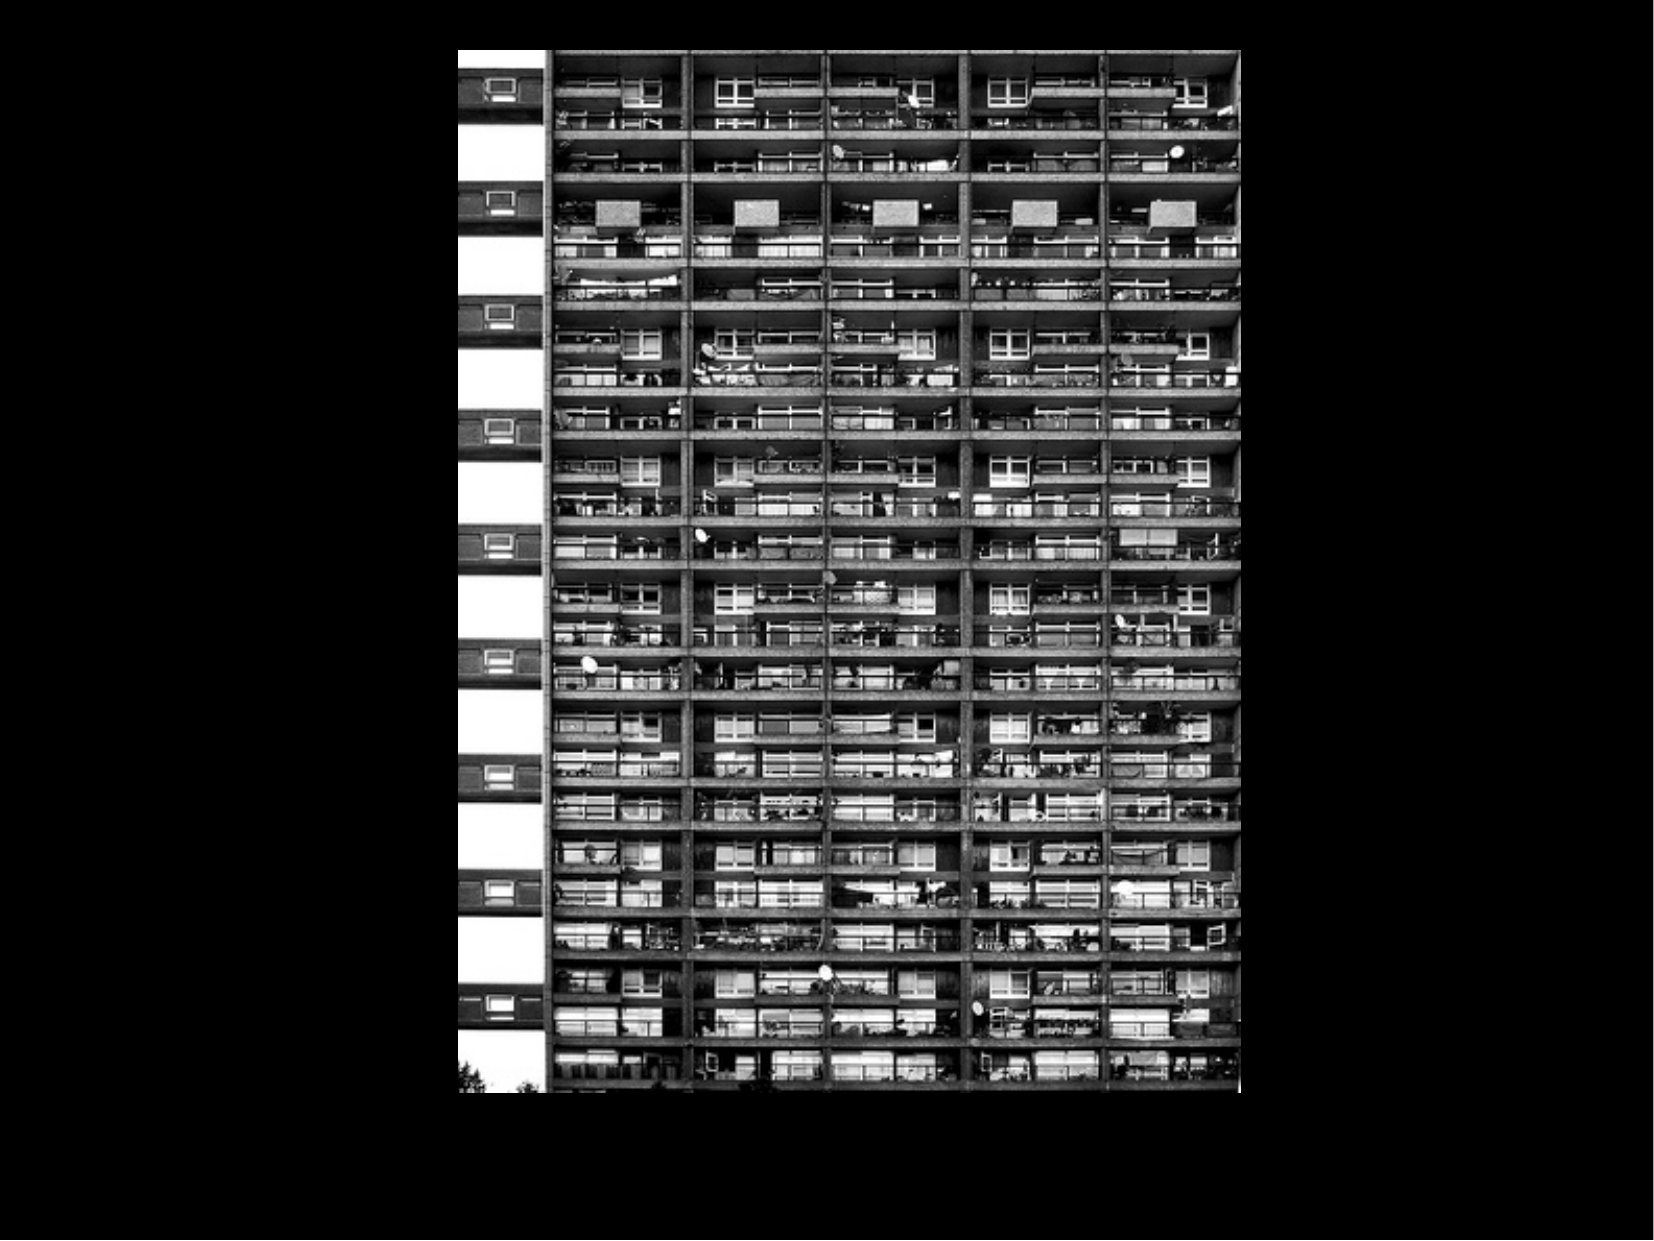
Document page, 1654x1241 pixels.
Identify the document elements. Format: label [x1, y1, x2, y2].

picture [458, 50, 1241, 1093]
